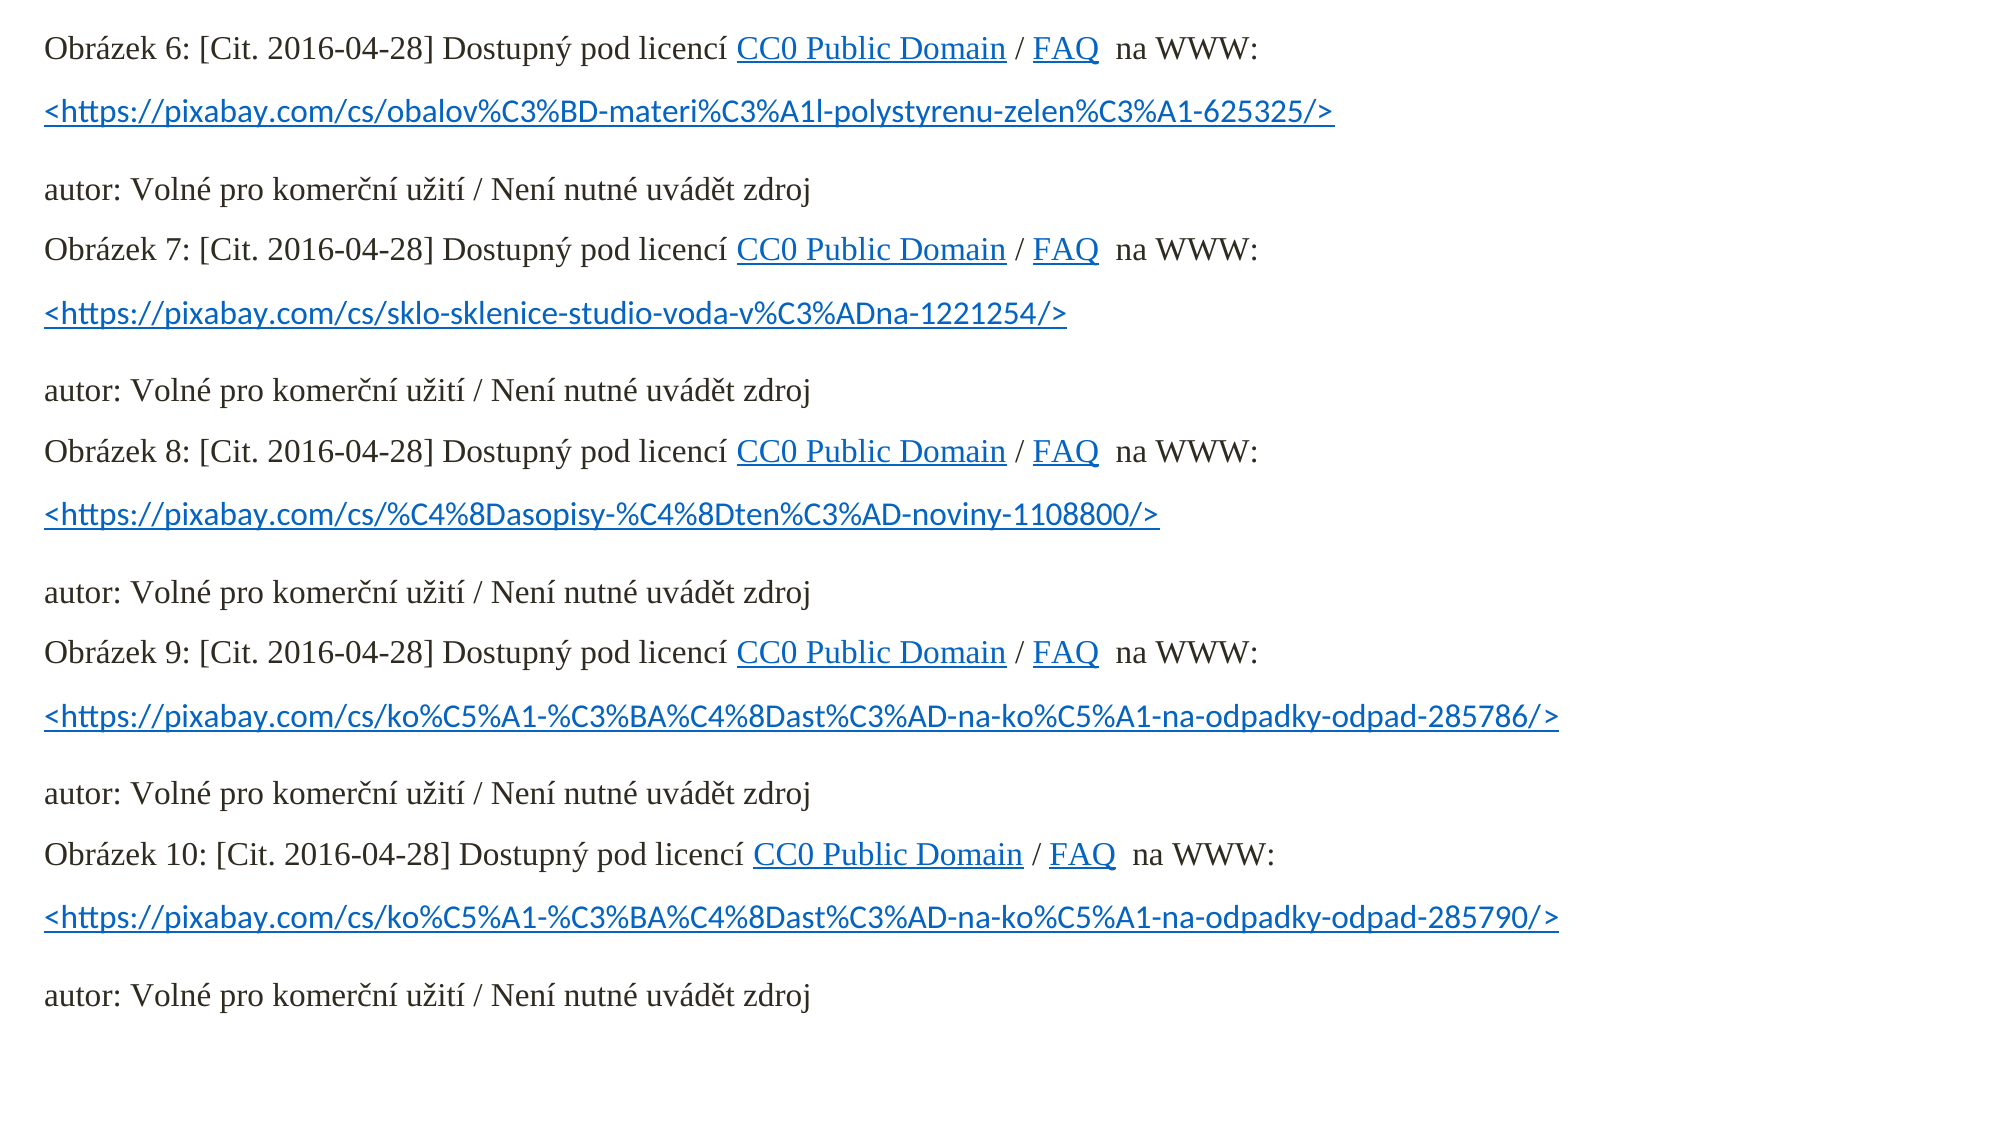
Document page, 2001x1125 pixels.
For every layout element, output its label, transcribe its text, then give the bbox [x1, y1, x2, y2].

list Obrázek 6: [Cit. 2016-04-28] Dostupný pod licencí CC0 Public Domain / FAQ na WWW: ˂https://pixabay.com/cs/obalov%C3%BD-materi%C3%A1l-polystyrenu-zelen%C3%A1-625325/˃ autor: Volné pro komerční užití / Není nutné uvádět zdroj Obrázek 7: [Cit. 2016-04-28] Dostupný pod licencí CC0 Public Domain / FAQ na WWW: ˂https://pixabay.com/cs/sklo-sklenice-studio-voda-v%C3%ADna-1221254/˃ autor: Volné pro komerční užití / Není nutné uvádět zdroj Obrázek 8: [Cit. 2016-04-28] Dostupný pod licencí CC0 Public Domain / FAQ na WWW: ˂https://pixabay.com/cs/%C4%8Dasopisy-%C4%8Dten%C3%AD-noviny-1108800/˃ autor: Volné pro komerční užití / Není nutné uvádět zdroj Obrázek 9: [Cit. 2016-04-28] Dostupný pod licencí CC0 Public Domain / FAQ na WWW: ˂https://pixabay.com/cs/ko%C5%A1-%C3%BA%C4%8Dast%C3%AD-na-ko%C5%A1-na-odpadky-odpad-285786/˃ autor: Volné pro komerční užití / Není nutné uvádět zdroj Obrázek 10: [Cit. 2016-04-28] Dostupný pod licencí CC0 Public Domain / FAQ na WWW: ˂https://pixabay.com/cs/ko%C5%A1-%C3%BA%C4%8Dast%C3%AD-na-ko%C5%A1-na-odpadky-odpad-285790/˃ autor: Volné pro komerční užití / Není nutné uvádět zdroj [29, 18, 1977, 1036]
